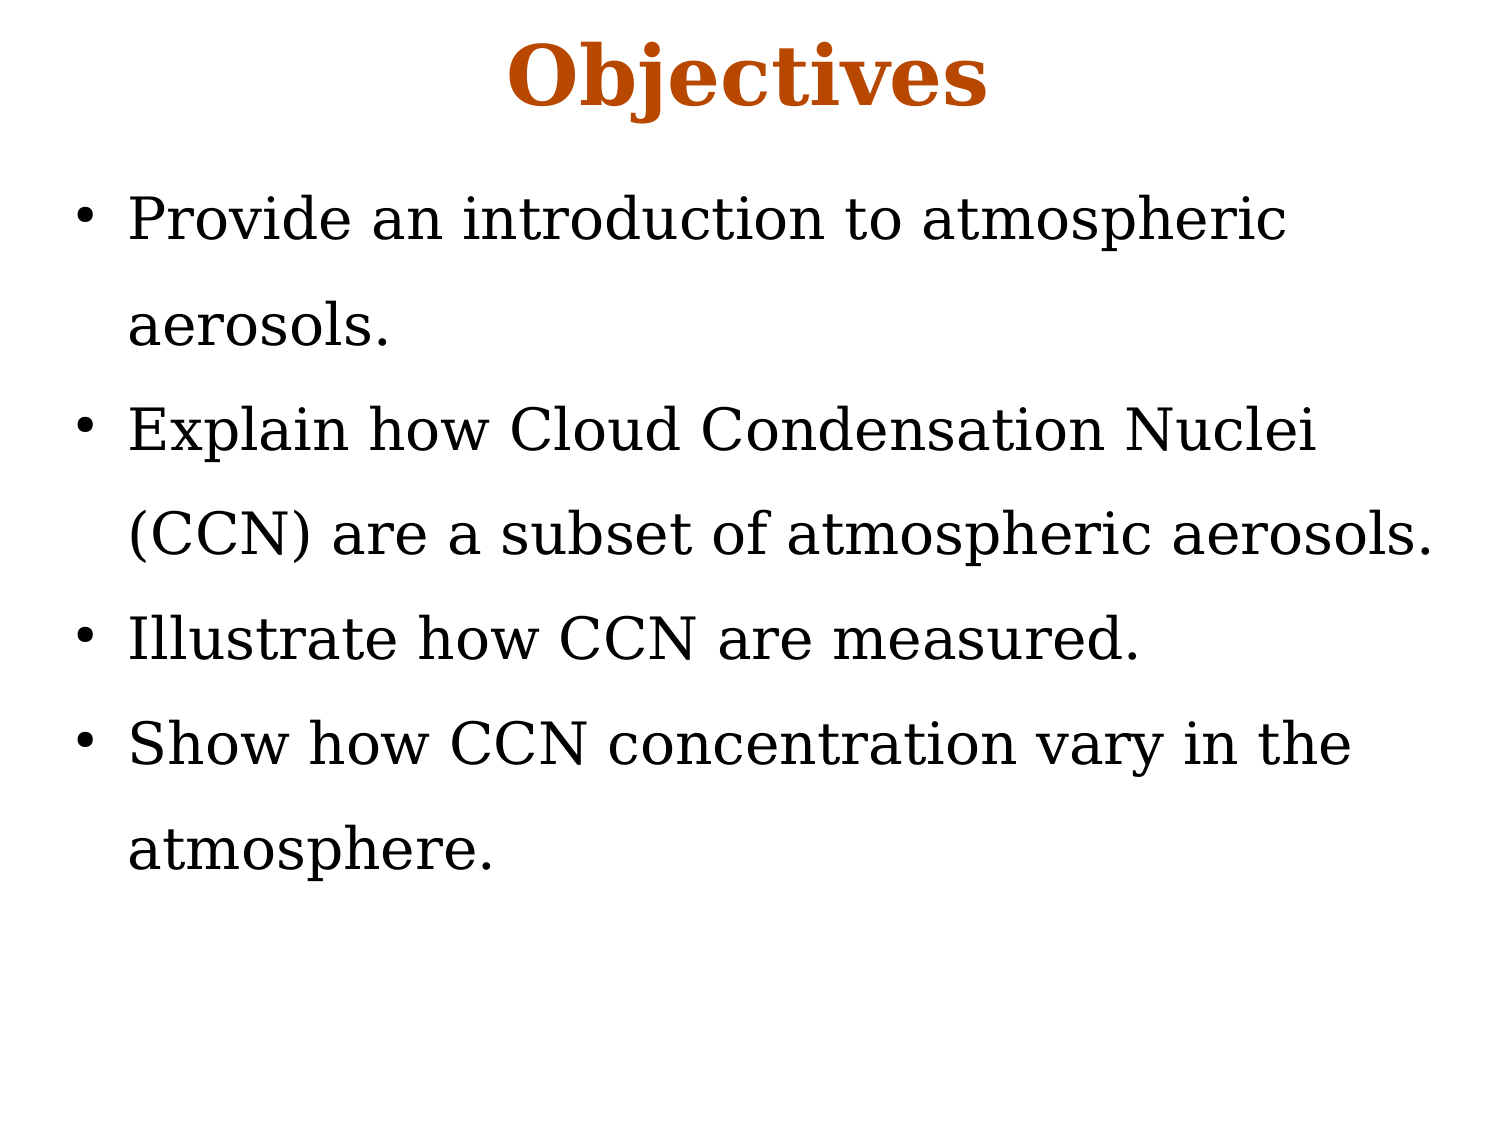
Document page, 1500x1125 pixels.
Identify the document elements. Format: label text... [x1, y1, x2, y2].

title Objectives [0, 20, 1497, 133]
text_box Provide an introduction to atmospheric aerosols. Explain how Cloud Condensation Nuclei (CCN) are a subset of atmospheric aerosols. Illustrate how CCN are measured. Show how CCN concentration vary in the atmosphere. [33, 140, 1500, 1088]
